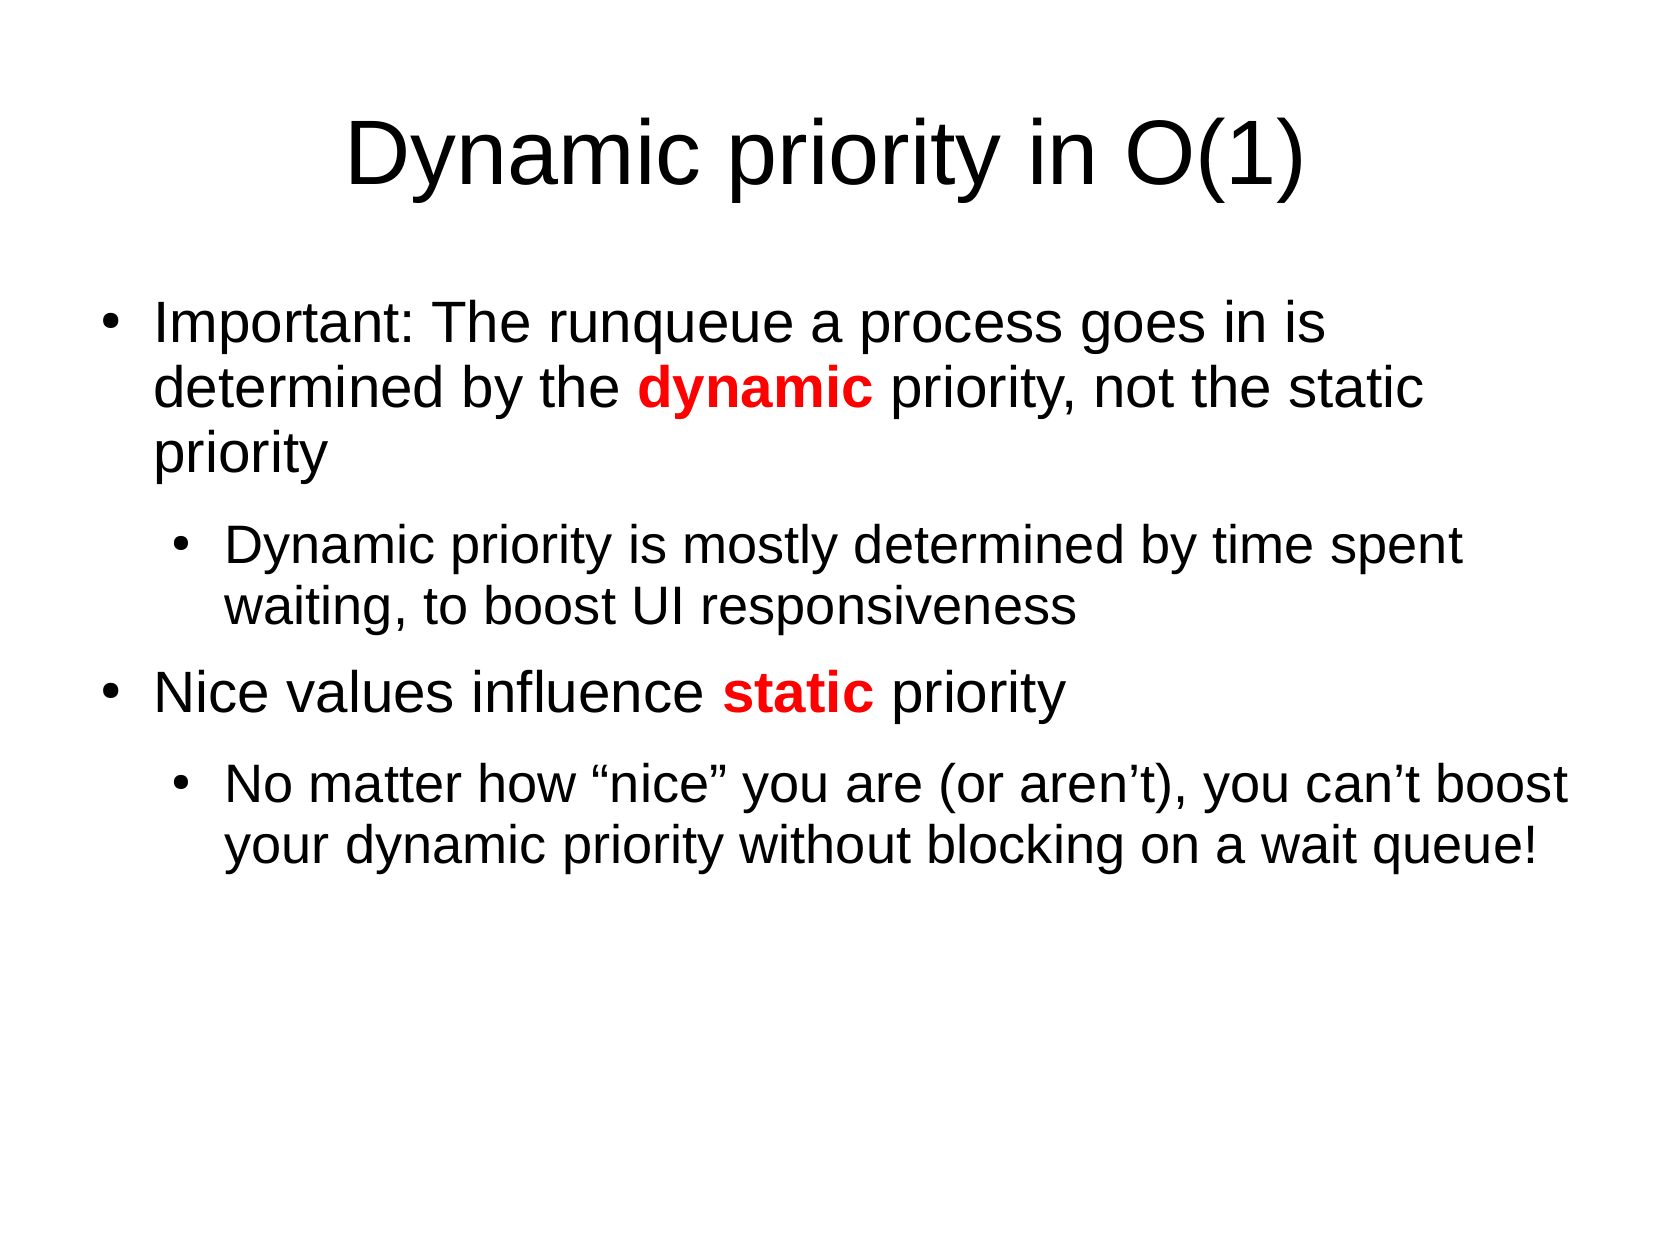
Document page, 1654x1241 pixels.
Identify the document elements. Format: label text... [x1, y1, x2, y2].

list Important: The runqueue a process goes in is determined by the dynamic priority, not the static priority Dynamic priority is mostly determined by time spent waiting, to boost UI responsiveness Nice values influence static priority No matter how “nice” you are (or aren’t), you can’t boost your dynamic priority without blocking on a wait queue! [82, 290, 1571, 1010]
title Dynamic priority in O(1) [82, 49, 1571, 257]
